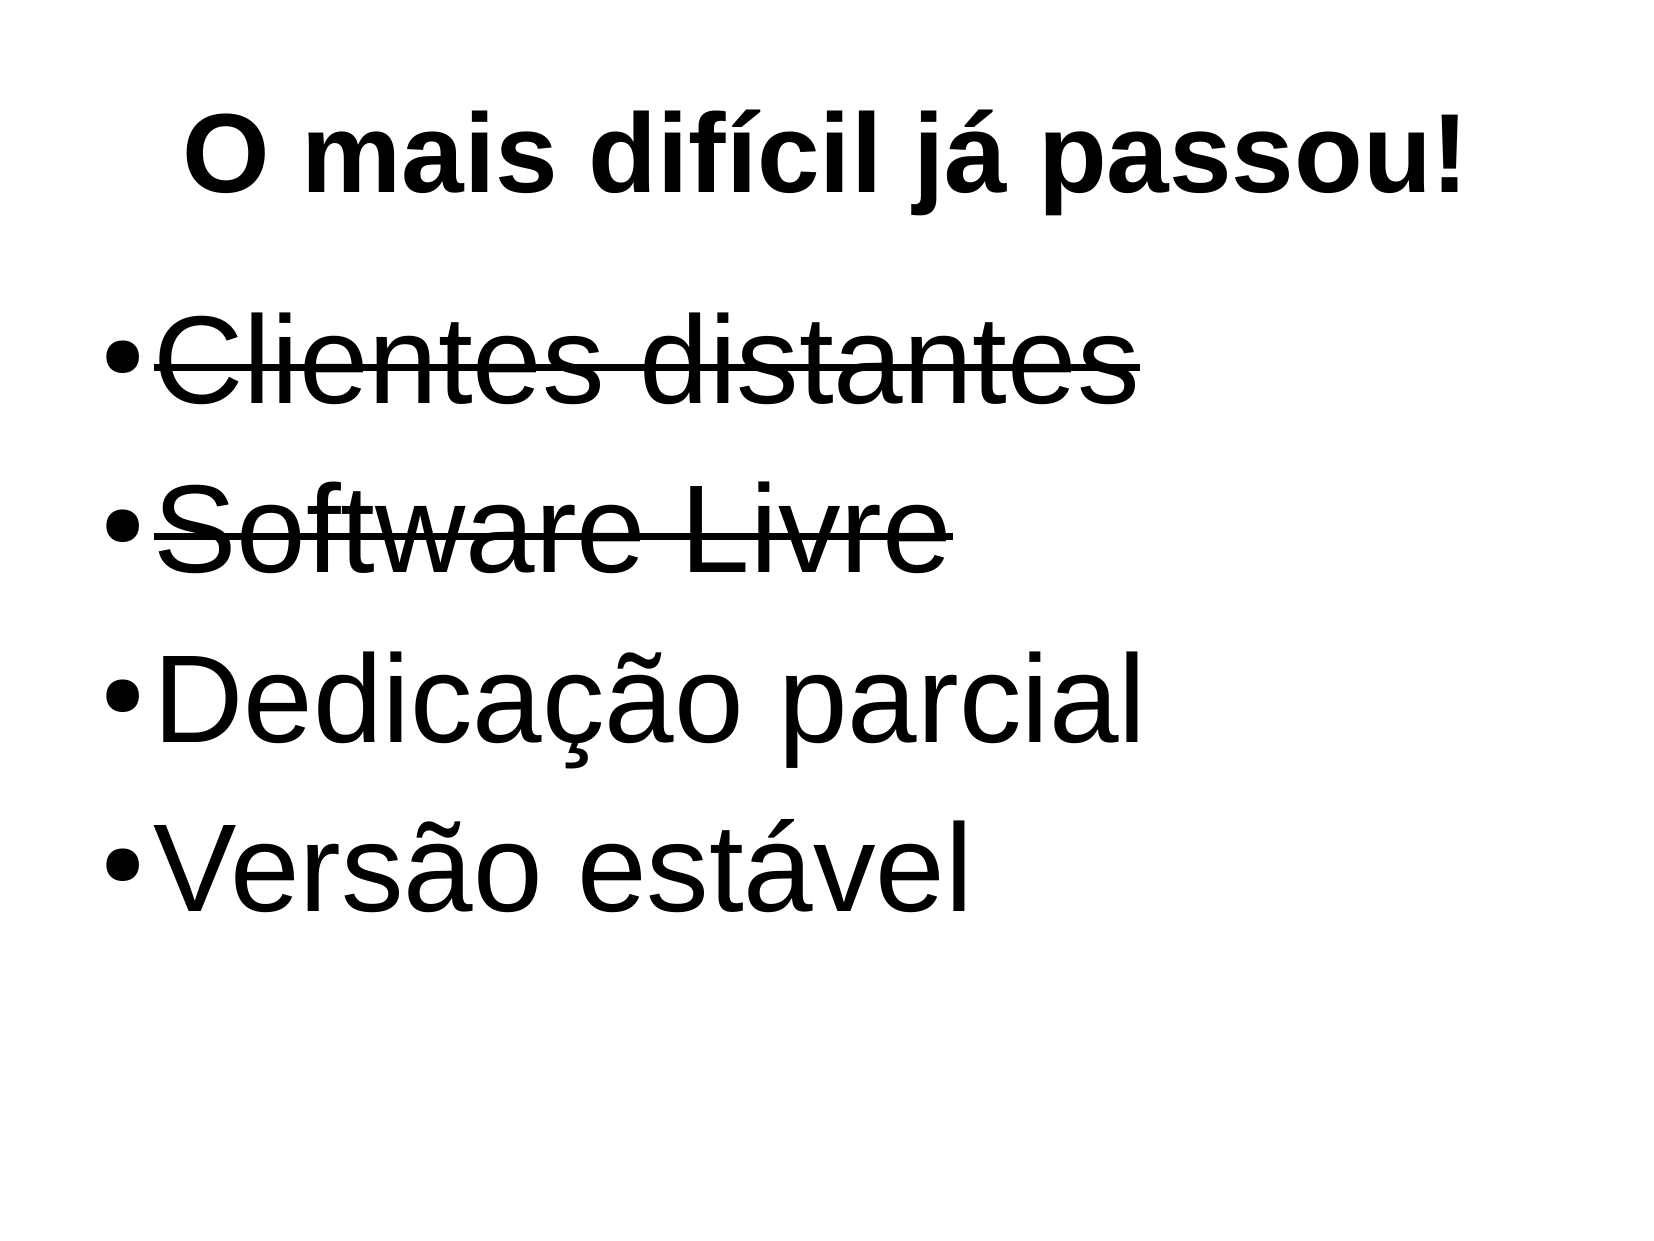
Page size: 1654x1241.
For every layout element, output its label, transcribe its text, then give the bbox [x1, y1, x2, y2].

title O mais difícil já passou! [82, 49, 1571, 257]
list Clientes distantes Software Livre Dedicação parcial Versão estável [82, 290, 1571, 1109]
